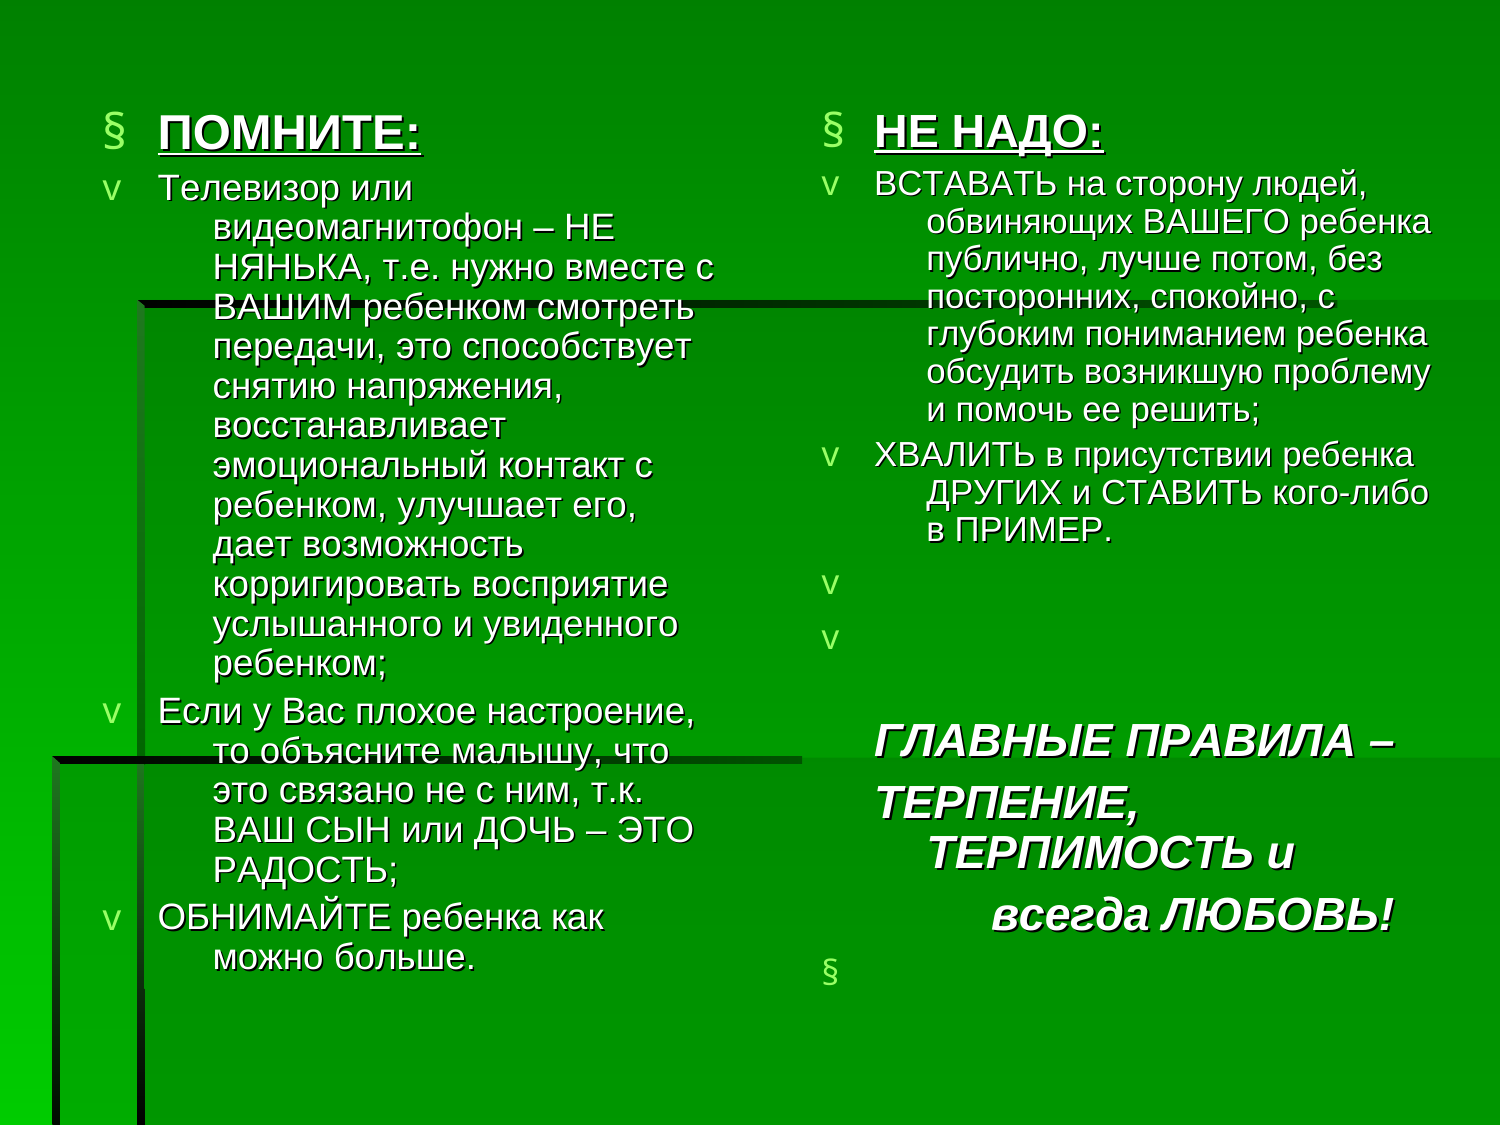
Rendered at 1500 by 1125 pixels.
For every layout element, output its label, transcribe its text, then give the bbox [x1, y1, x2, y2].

list НЕ НАДО: ВСТАВАТЬ на сторону людей, обвиняющих ВАШЕГО ребенка публично, лучше потом, без посторонних, спокойно, с глубоким пониманием ребенка обсудить возникшую проблему и помочь ее решить; ХВАЛИТЬ в присутствии ребенка ДРУГИХ и СТАВИТЬ кого-либо в ПРИМЕР. ГЛАВНЫЕ ПРАВИЛА – ТЕРПЕНИЕ, ТЕРПИМОСТЬ и всегда ЛЮБОВЬ! [806, 99, 1452, 1000]
list ПОМНИТЕ: Телевизор или видеомагнитофон – НЕ НЯНЬКА, т.е. нужно вместе с ВАШИМ ребенком смотреть передачи, это способствует снятию напряжения, восстанавливает эмоциональный контакт с ребенком, улучшает его, дает возможность корригировать восприятие услышанного и увиденного ребенком; Если у Вас плохое настроение, то объясните малышу, что это связано не с ним, т.к. ВАШ СЫН или ДОЧЬ – ЭТО РАДОСТЬ; ОБНИМАЙТЕ ребенка как можно больше. [87, 99, 732, 1000]
